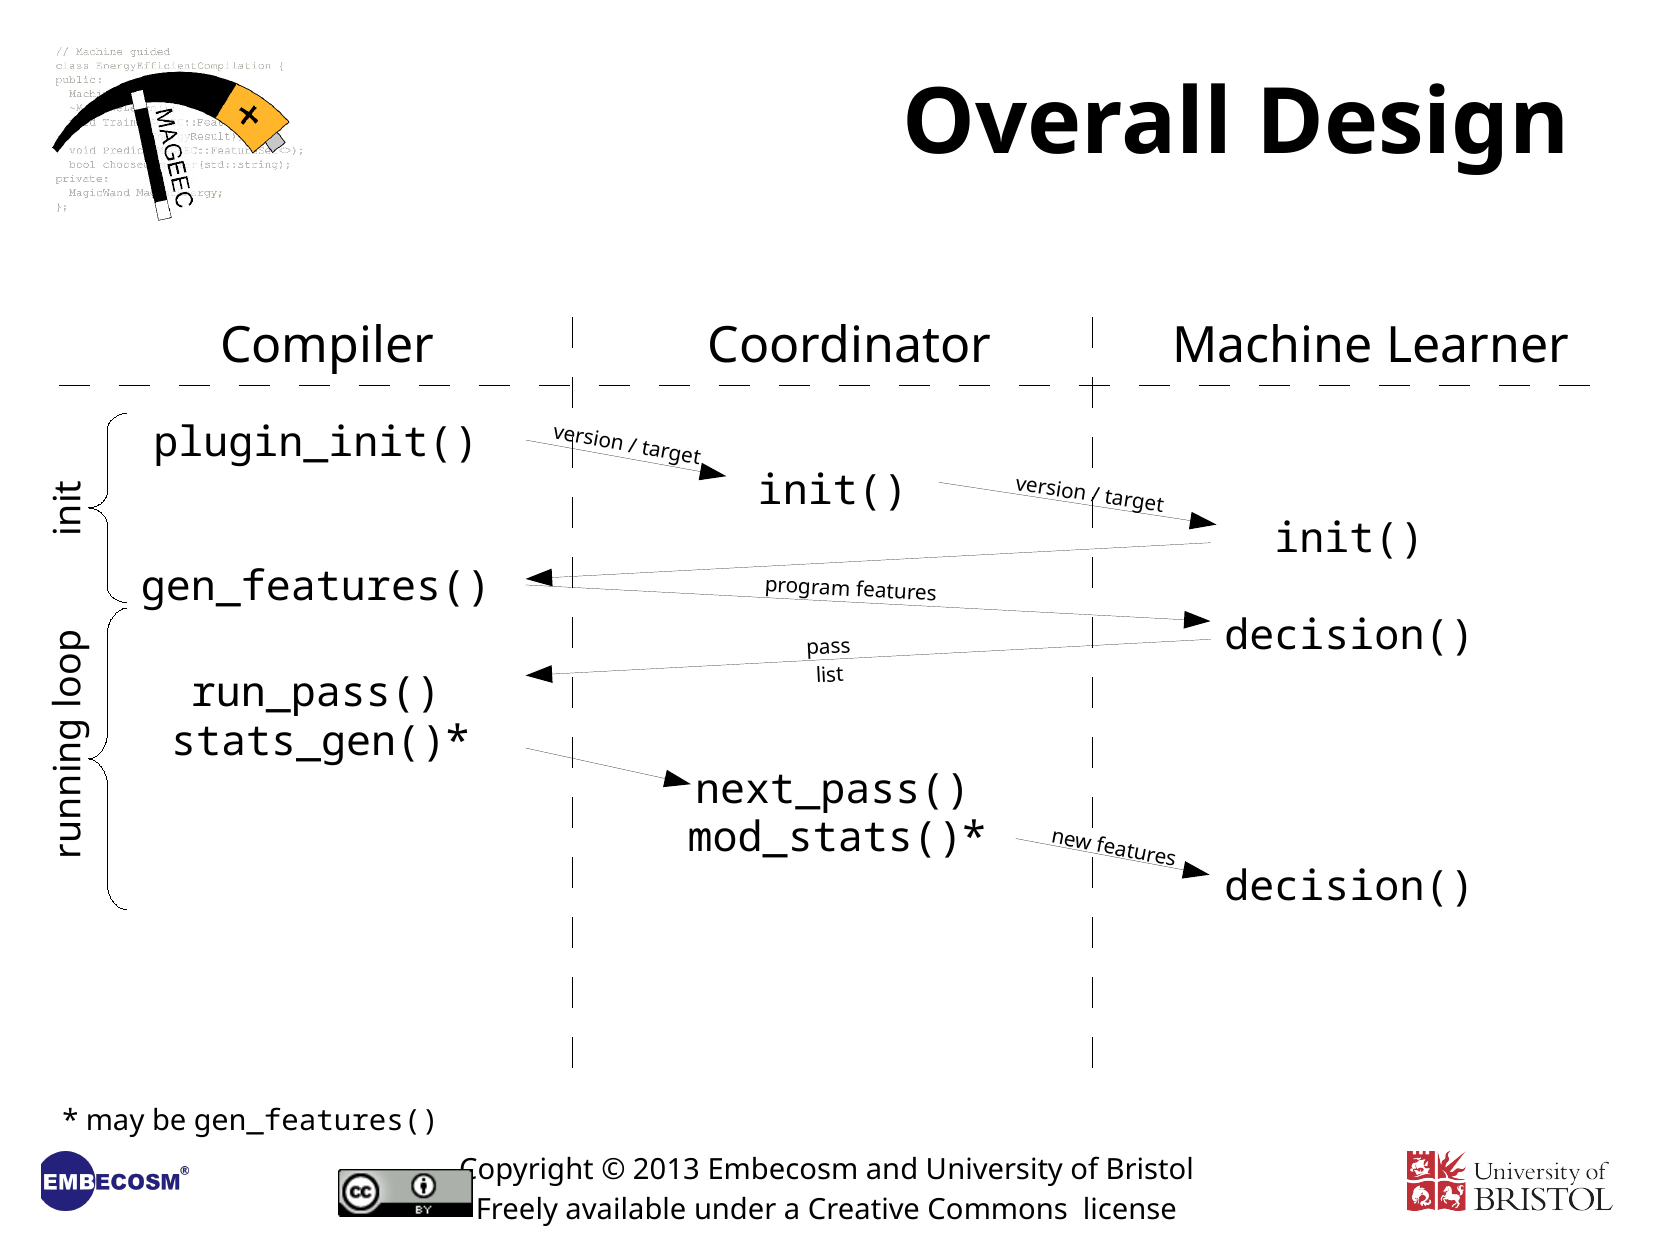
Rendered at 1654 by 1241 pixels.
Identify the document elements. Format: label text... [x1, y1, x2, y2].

text_box Coordinator [692, 301, 973, 383]
text_box decision() [1209, 597, 1490, 661]
text_box mod_stats()* [672, 799, 993, 871]
text_box pass list [790, 620, 900, 671]
picture [1407, 1151, 1613, 1211]
text_box decision() [1209, 848, 1490, 911]
text_box next_pass() [680, 751, 986, 799]
picture [41, 1151, 189, 1211]
title Overall Design [326, 32, 1571, 205]
text_box new features [1033, 811, 1247, 894]
text_box Machine Learner [1157, 301, 1541, 383]
text_box init() [742, 452, 923, 516]
text_box * may be gen_features() [47, 1091, 436, 1155]
picture [338, 1169, 473, 1217]
text_box run_pass() [176, 654, 456, 703]
text_box version / target [535, 406, 748, 489]
text_box init() [1259, 500, 1440, 564]
text_box init [33, 468, 97, 552]
text_box running loop [33, 638, 97, 875]
picture [52, 47, 302, 225]
text_box Compiler [205, 301, 427, 383]
text_box plugin_init() [138, 403, 494, 467]
text_box program features [748, 561, 960, 618]
text_box stats_gen()* [156, 703, 476, 774]
text_box version / target [998, 458, 1211, 534]
text_box gen_features() [126, 548, 506, 612]
